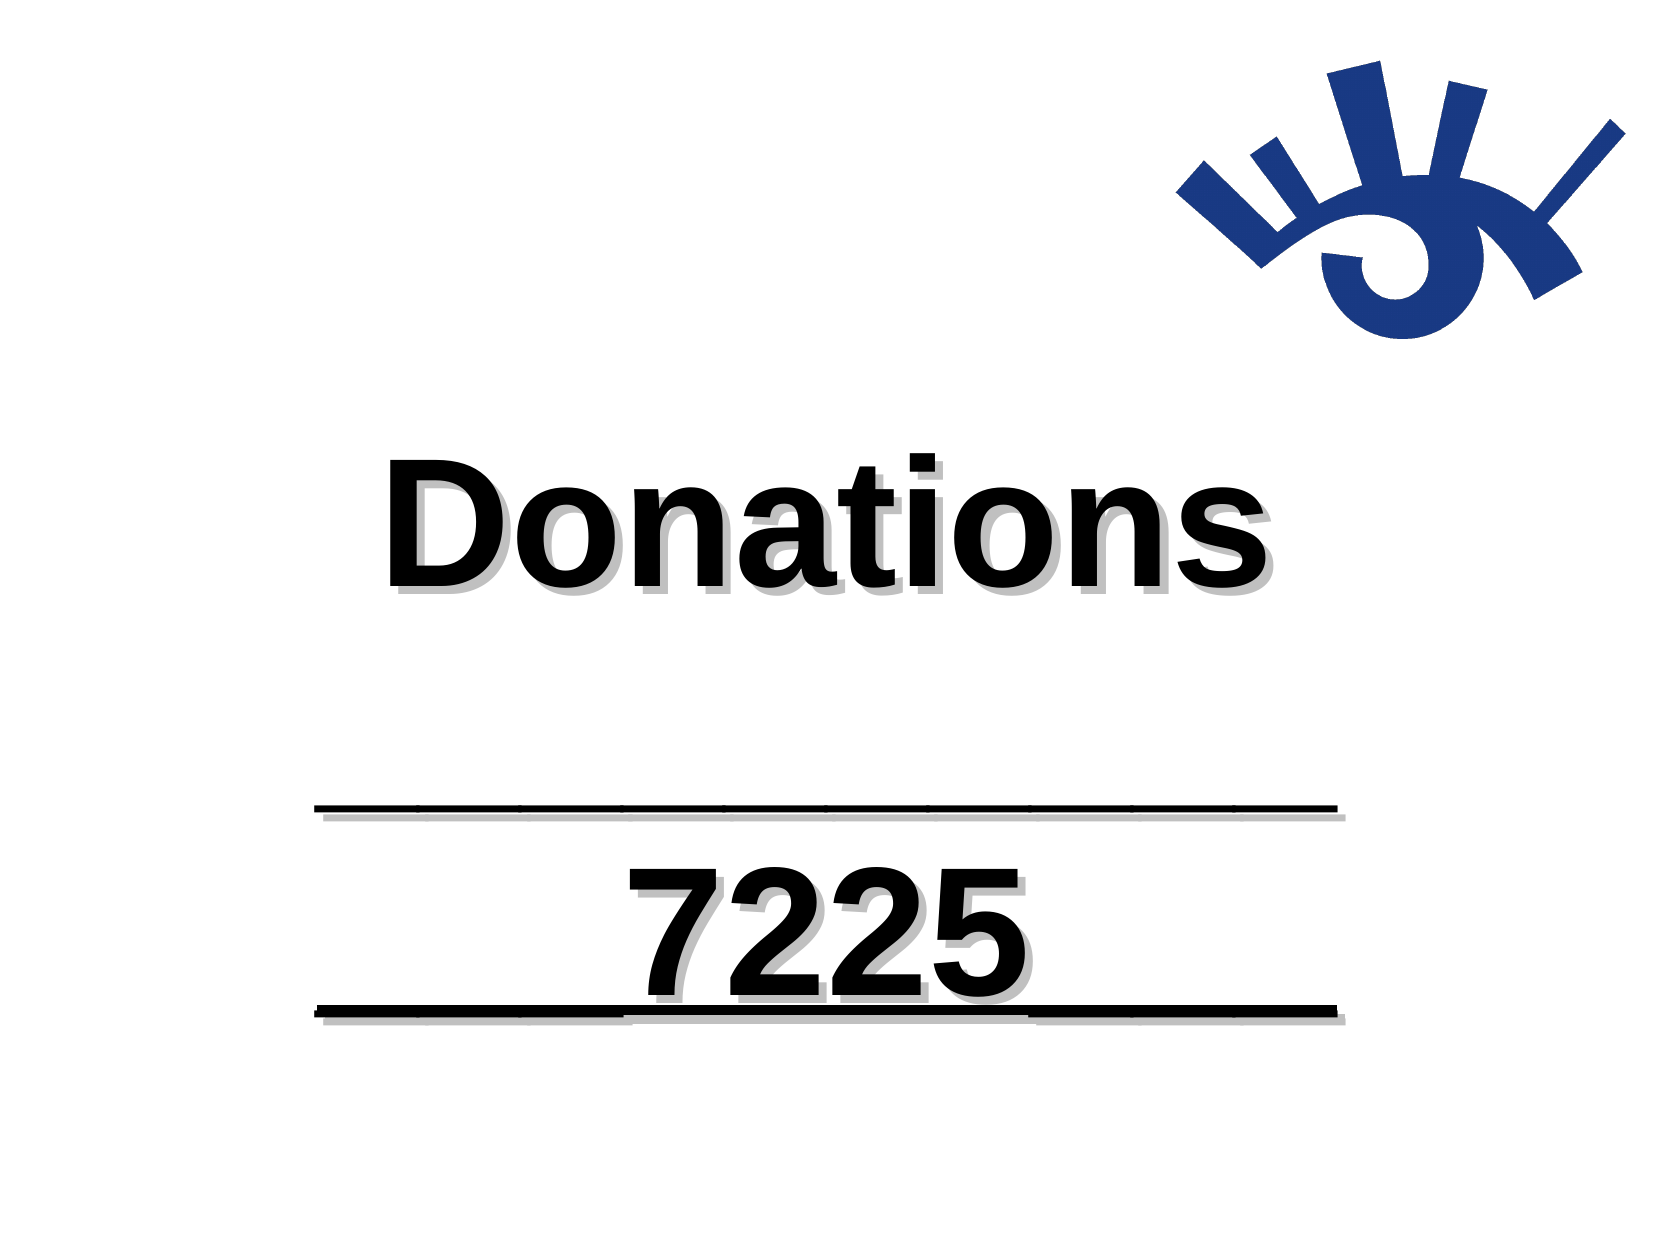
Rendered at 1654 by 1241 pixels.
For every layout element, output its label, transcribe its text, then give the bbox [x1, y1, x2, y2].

subtitle Donations __________ ___7225___ [82, 172, 1571, 1241]
picture [1175, 60, 1626, 363]
